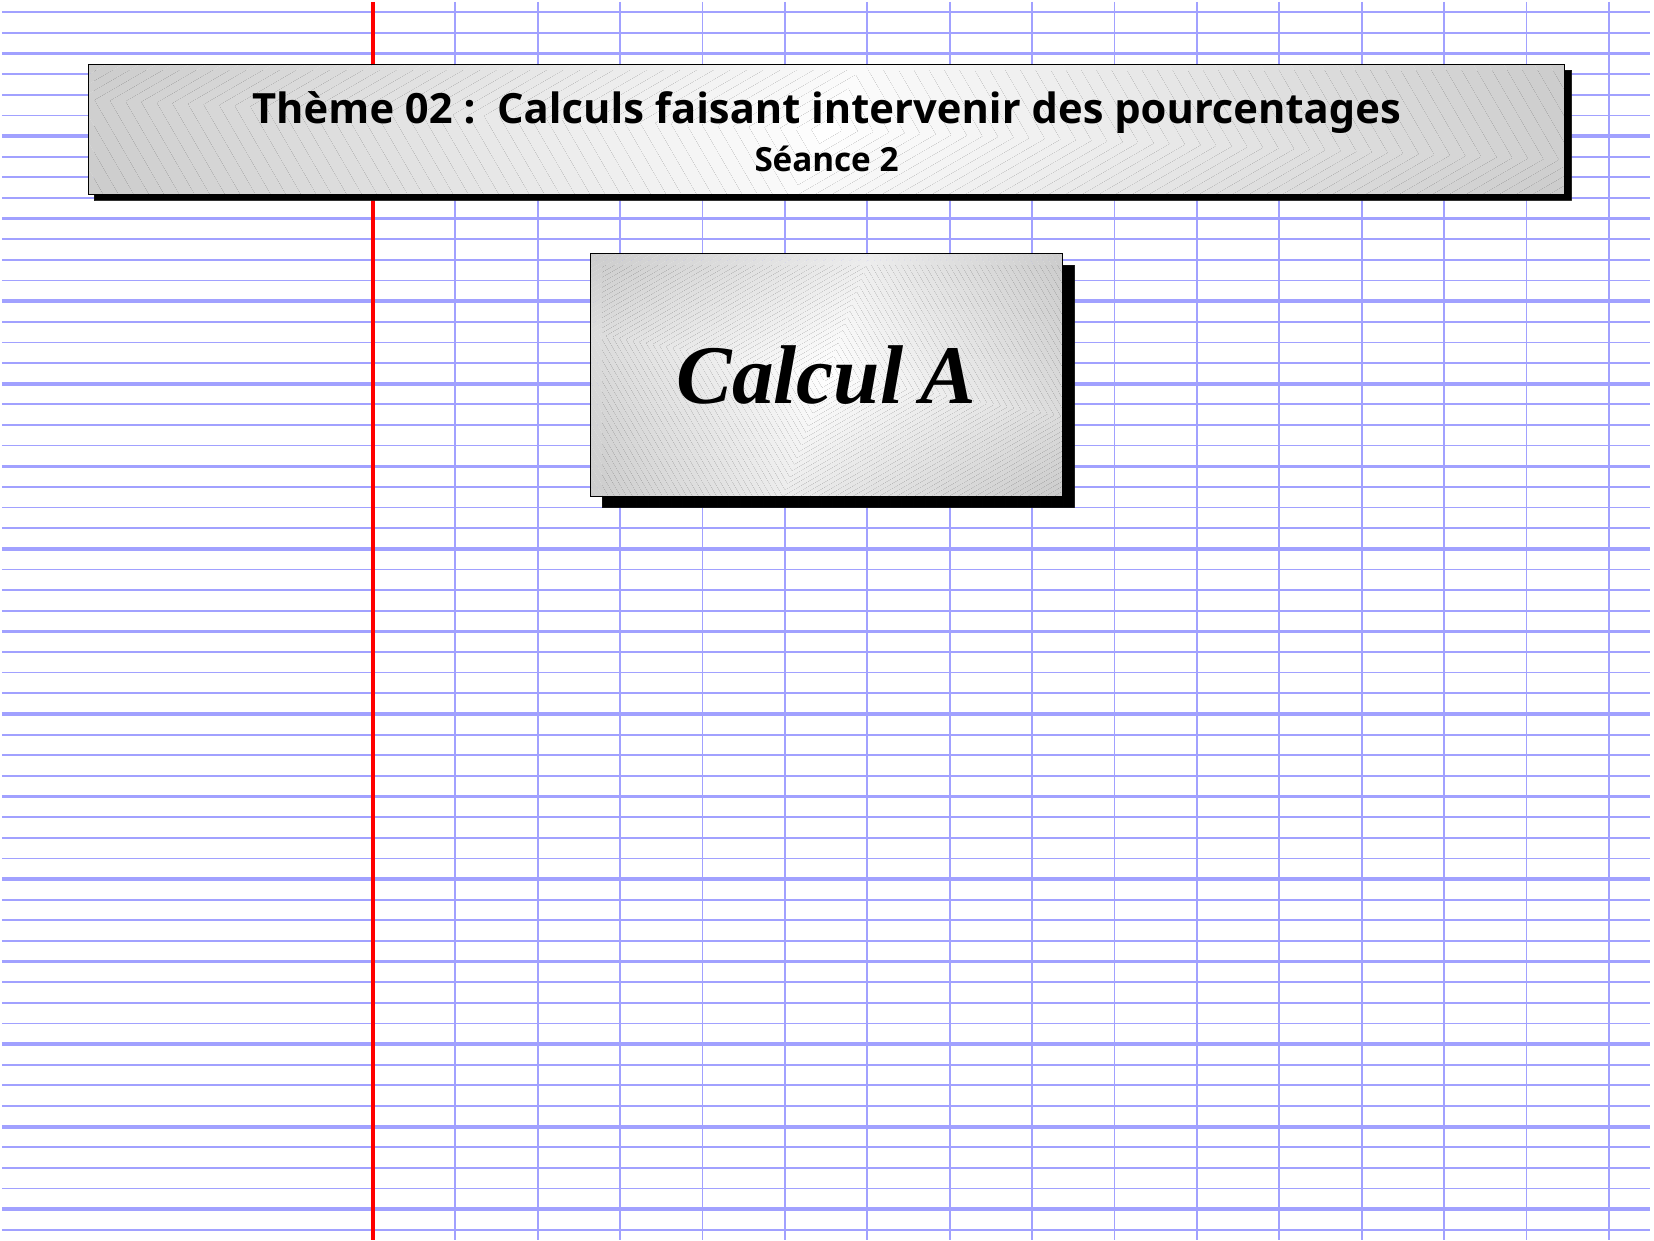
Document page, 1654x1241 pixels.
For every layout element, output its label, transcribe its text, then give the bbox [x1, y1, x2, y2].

text_box Calcul A [590, 253, 1063, 497]
text_box Thème 02 : Calculs faisant intervenir des pourcentages Séance 2 [88, 64, 1565, 195]
picture [0, 0, 1654, 1241]
